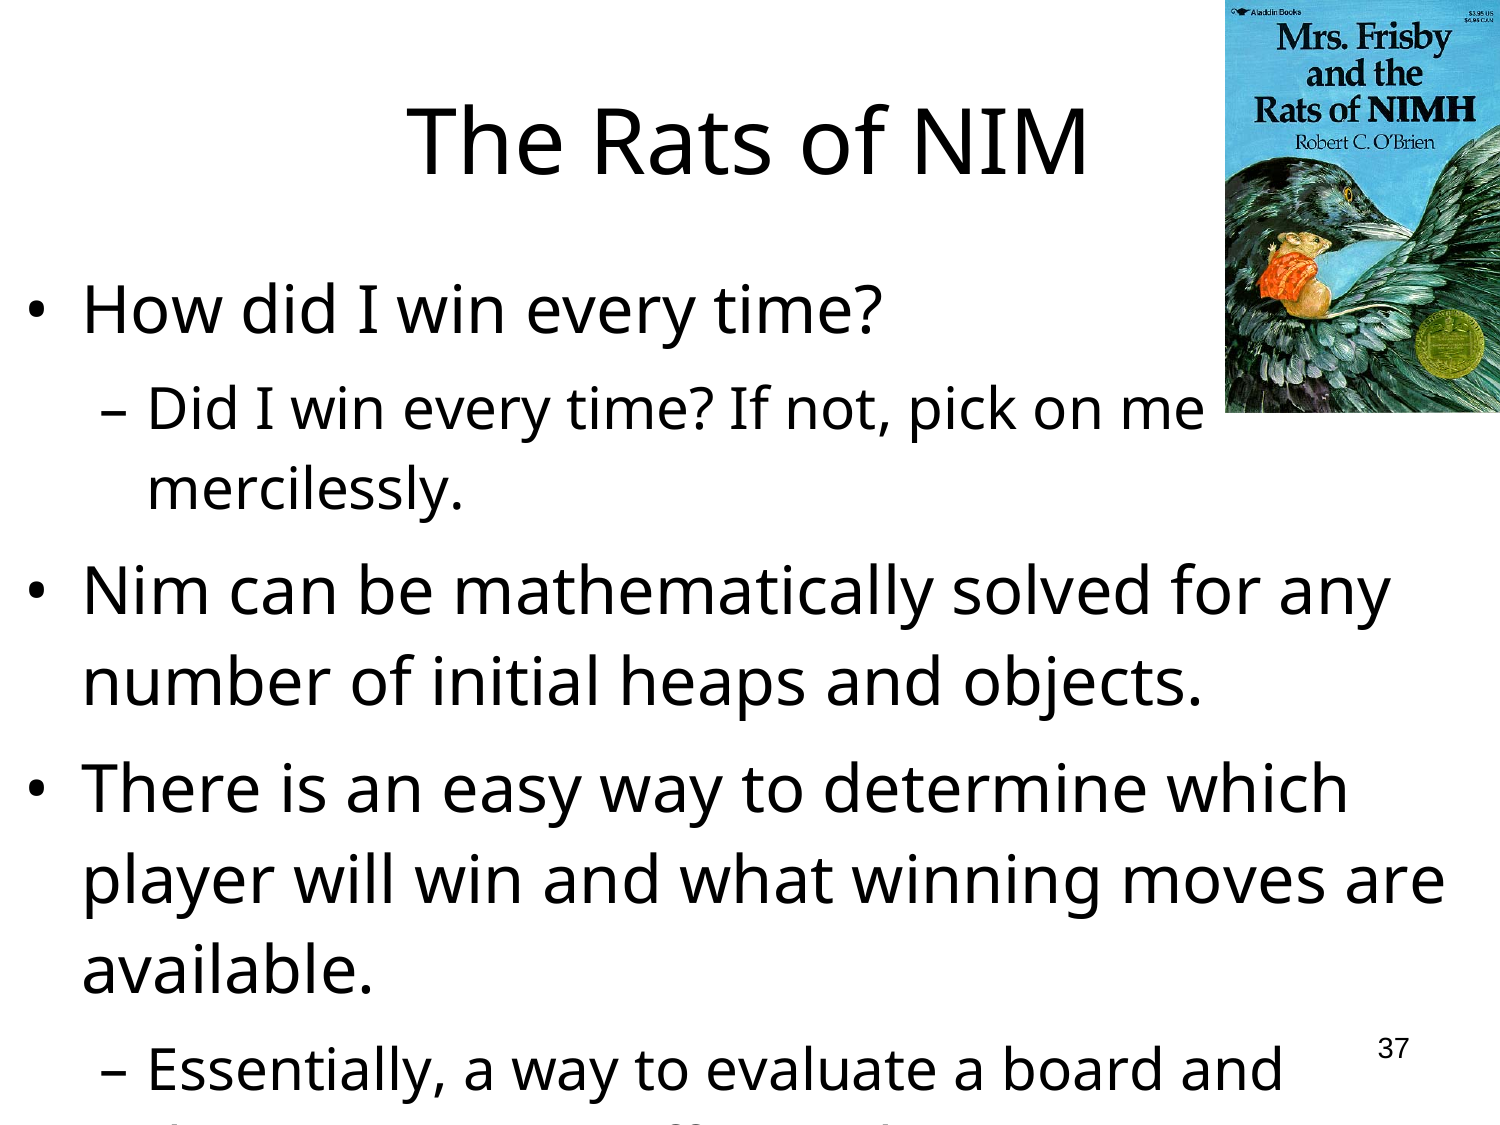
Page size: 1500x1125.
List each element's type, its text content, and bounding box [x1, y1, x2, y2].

picture [1225, 0, 1500, 413]
title The Rats of NIM [24, 45, 1225, 233]
list How did I win every time? Did I win every time? If not, pick on me mercilessly. Nim can be mathematically solved for any number of initial heaps and objects. There is an easy way to determine which player will win and what winning moves are available. Essentially, a way to evaluate a board and determine its payoff / goodness / winning-ness. [24, 262, 1476, 1101]
